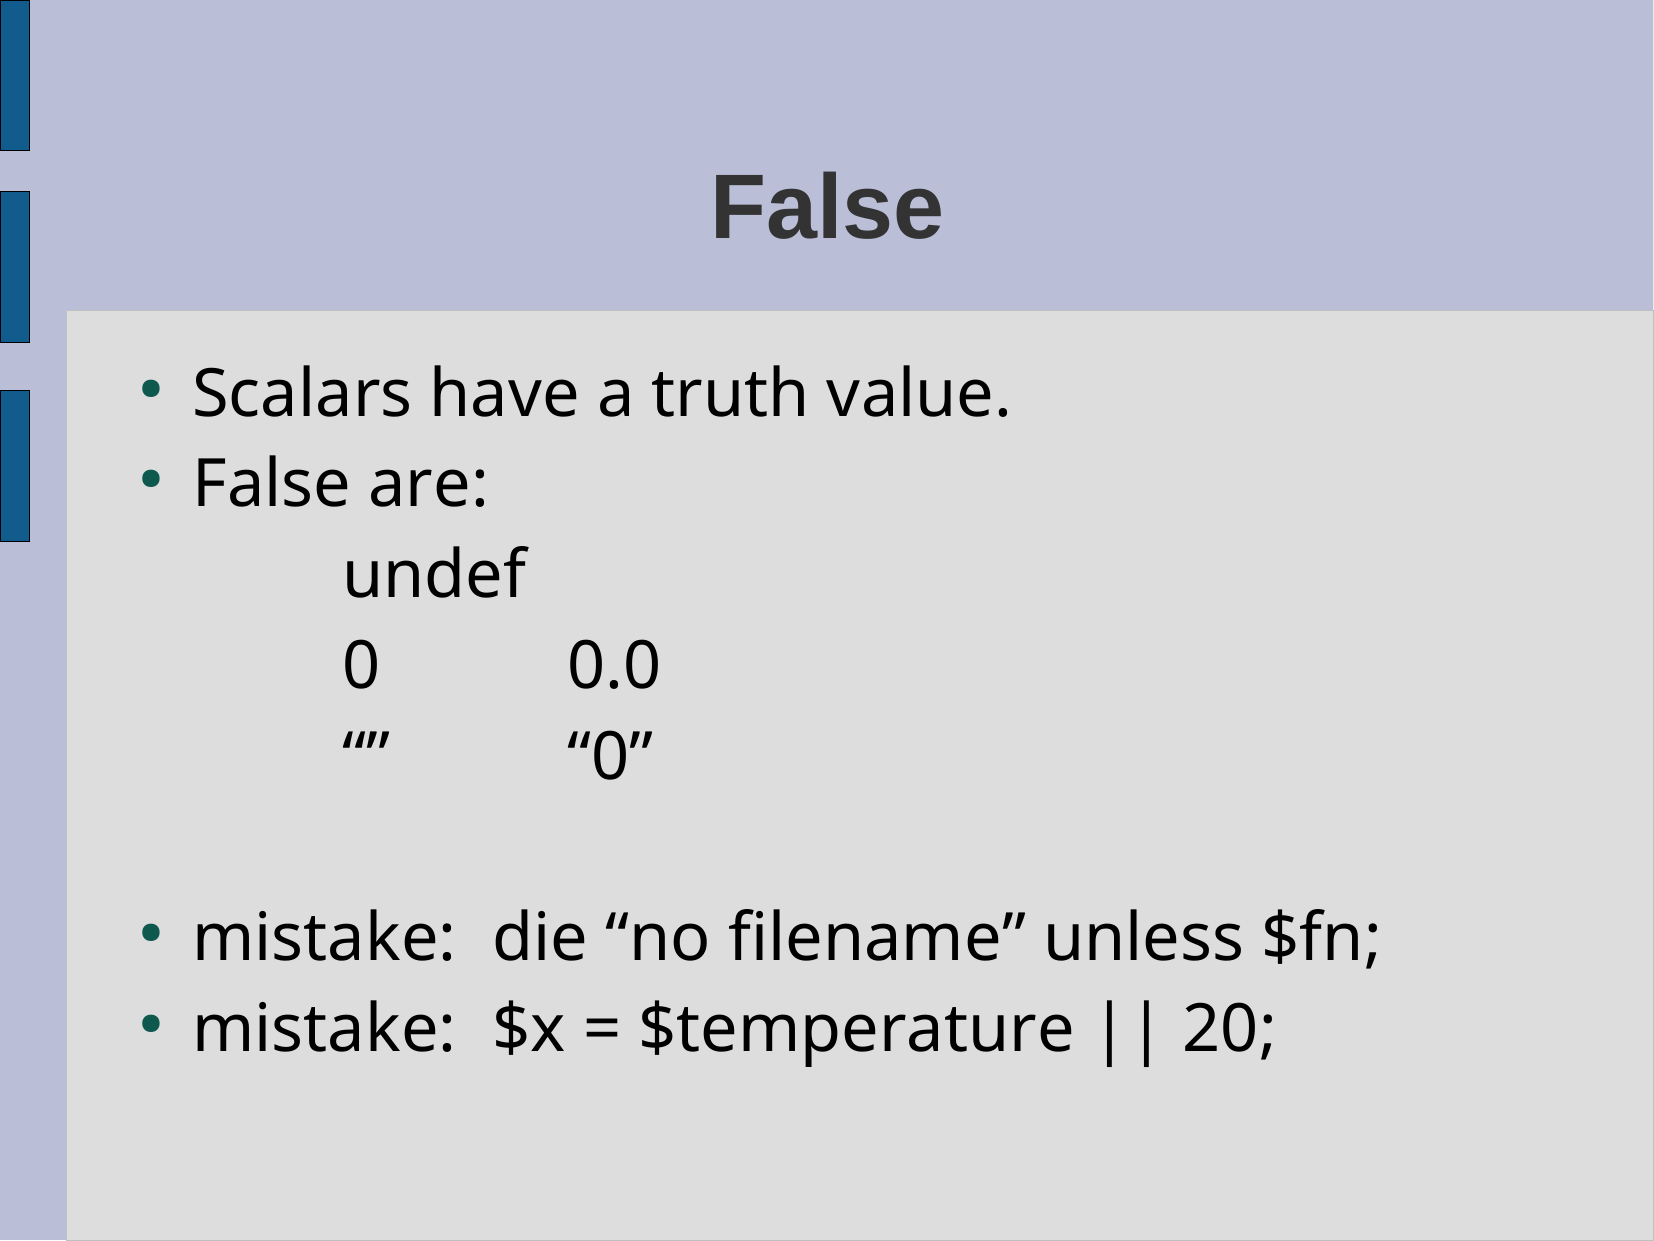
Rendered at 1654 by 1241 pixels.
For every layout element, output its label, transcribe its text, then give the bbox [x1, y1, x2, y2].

list Scalars have a truth value. False are: undef 0 0.0 “” “0” mistake: die “no filename” unless $fn; mistake: $x = $temperature || 20; [121, 344, 1534, 1127]
title False [121, 102, 1534, 311]
